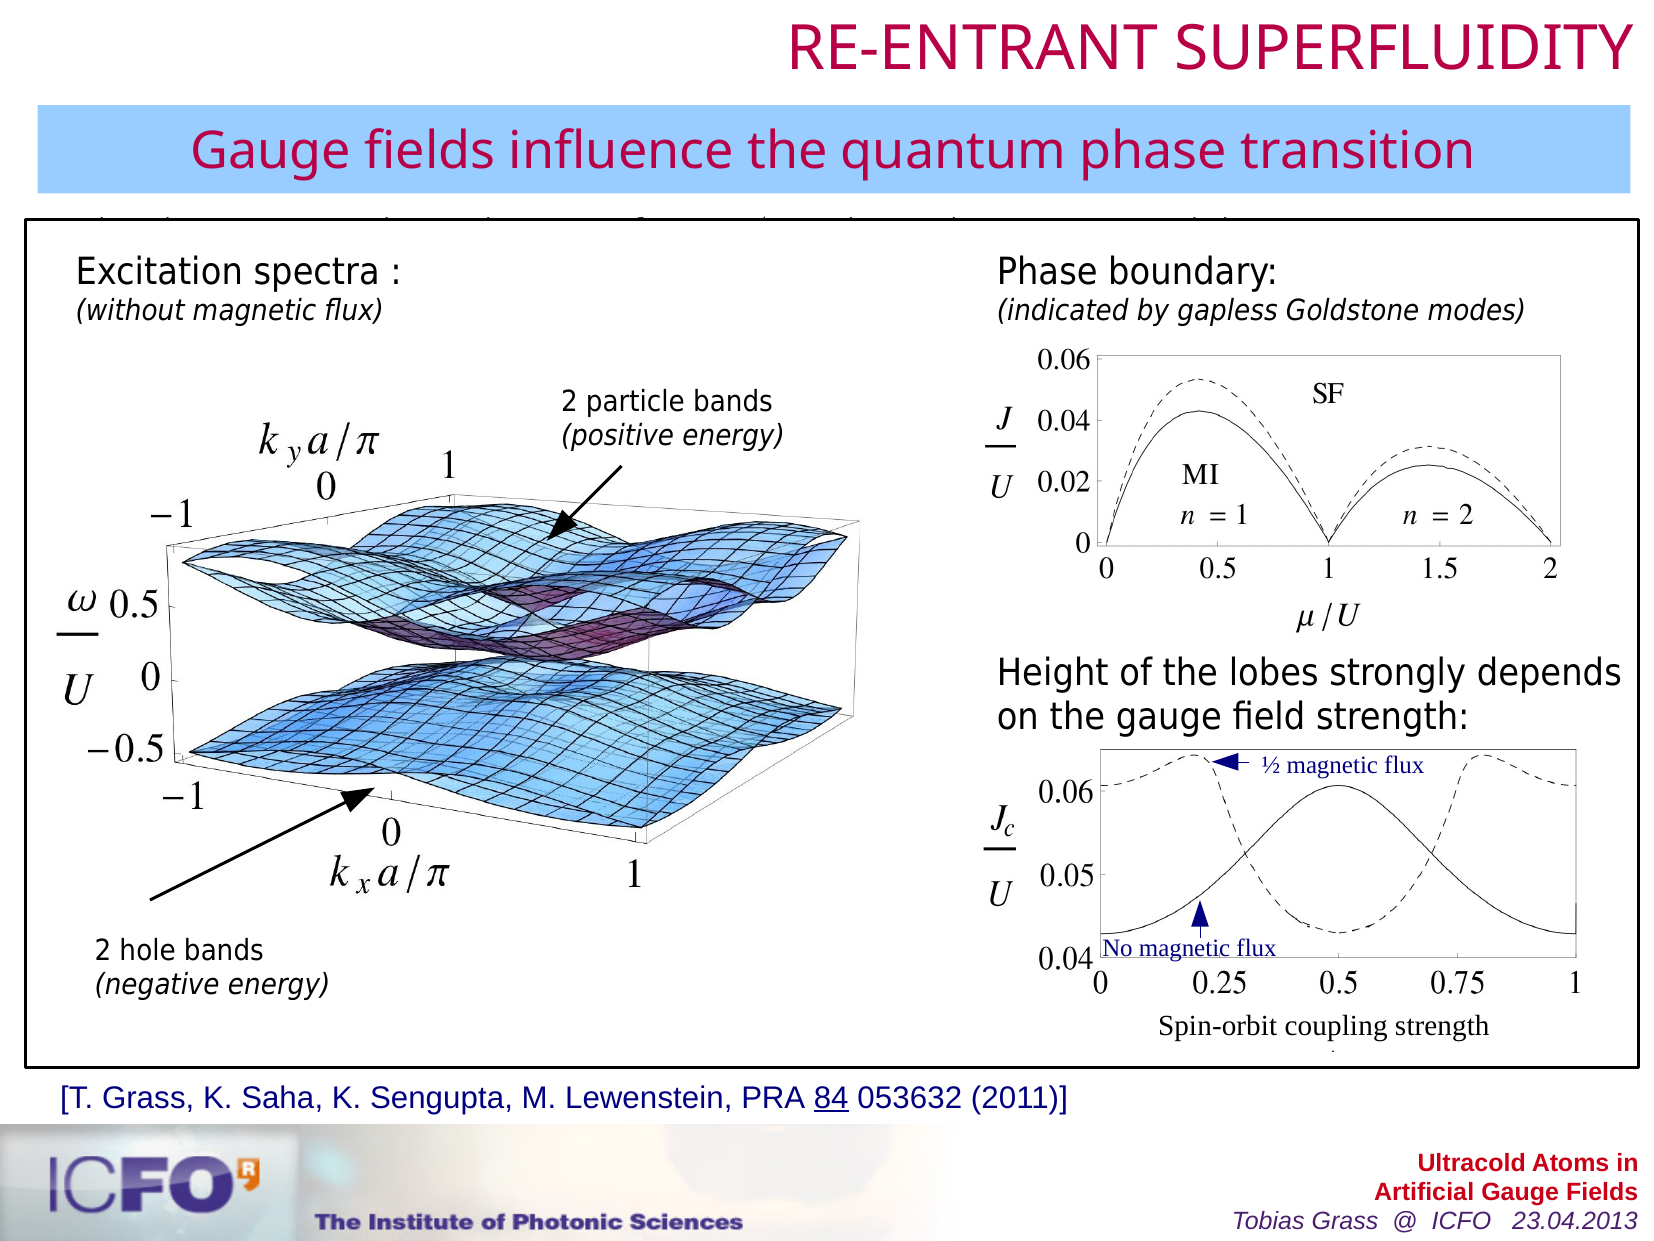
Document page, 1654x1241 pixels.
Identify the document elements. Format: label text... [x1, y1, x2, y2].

text_box Gauge fields influence the quantum phase transition [37, 105, 1631, 194]
text_box Ginzburg-Landau theory for 2nd order phase transition [E. dos Santos et al., PRA 79, 013614 (2009)] Equations of motion yield excitation spectra, phase boundary ... [T. Grass, K. Saha, K. Sengupta, M. Lewenstein, PRA 84 053632 (2011)] [45, 203, 1654, 1126]
text_box No magnetic flux [1087, 926, 1463, 970]
text_box Phase boundary: (indicated by gapless Goldstone modes) [982, 242, 1543, 335]
picture [51, 414, 863, 903]
text_box ½ magnetic flux [1246, 743, 1622, 787]
picture [975, 749, 1586, 1060]
text_box Ultracold Atoms in Artificial Gauge Fields Tobias Grass @ ICFO 23.04.2013 [712, 1138, 1654, 1241]
text_box [25, 219, 1639, 1068]
text_box 2 particle bands (positive energy) [544, 375, 883, 462]
picture [0, 1124, 976, 1241]
text_box 2 hole bands (negative energy) [78, 924, 416, 1011]
text_box Spin-orbit coupling strength [1061, 1000, 1587, 1051]
text_box RE-ENTRANT SUPERFLUIDITY [0, 0, 1651, 99]
text_box Excitation spectra : (without magnetic flux) [60, 242, 417, 335]
picture [977, 341, 1562, 638]
text_box Height of the lobes strongly depends on the gauge field strength: [982, 643, 1638, 780]
